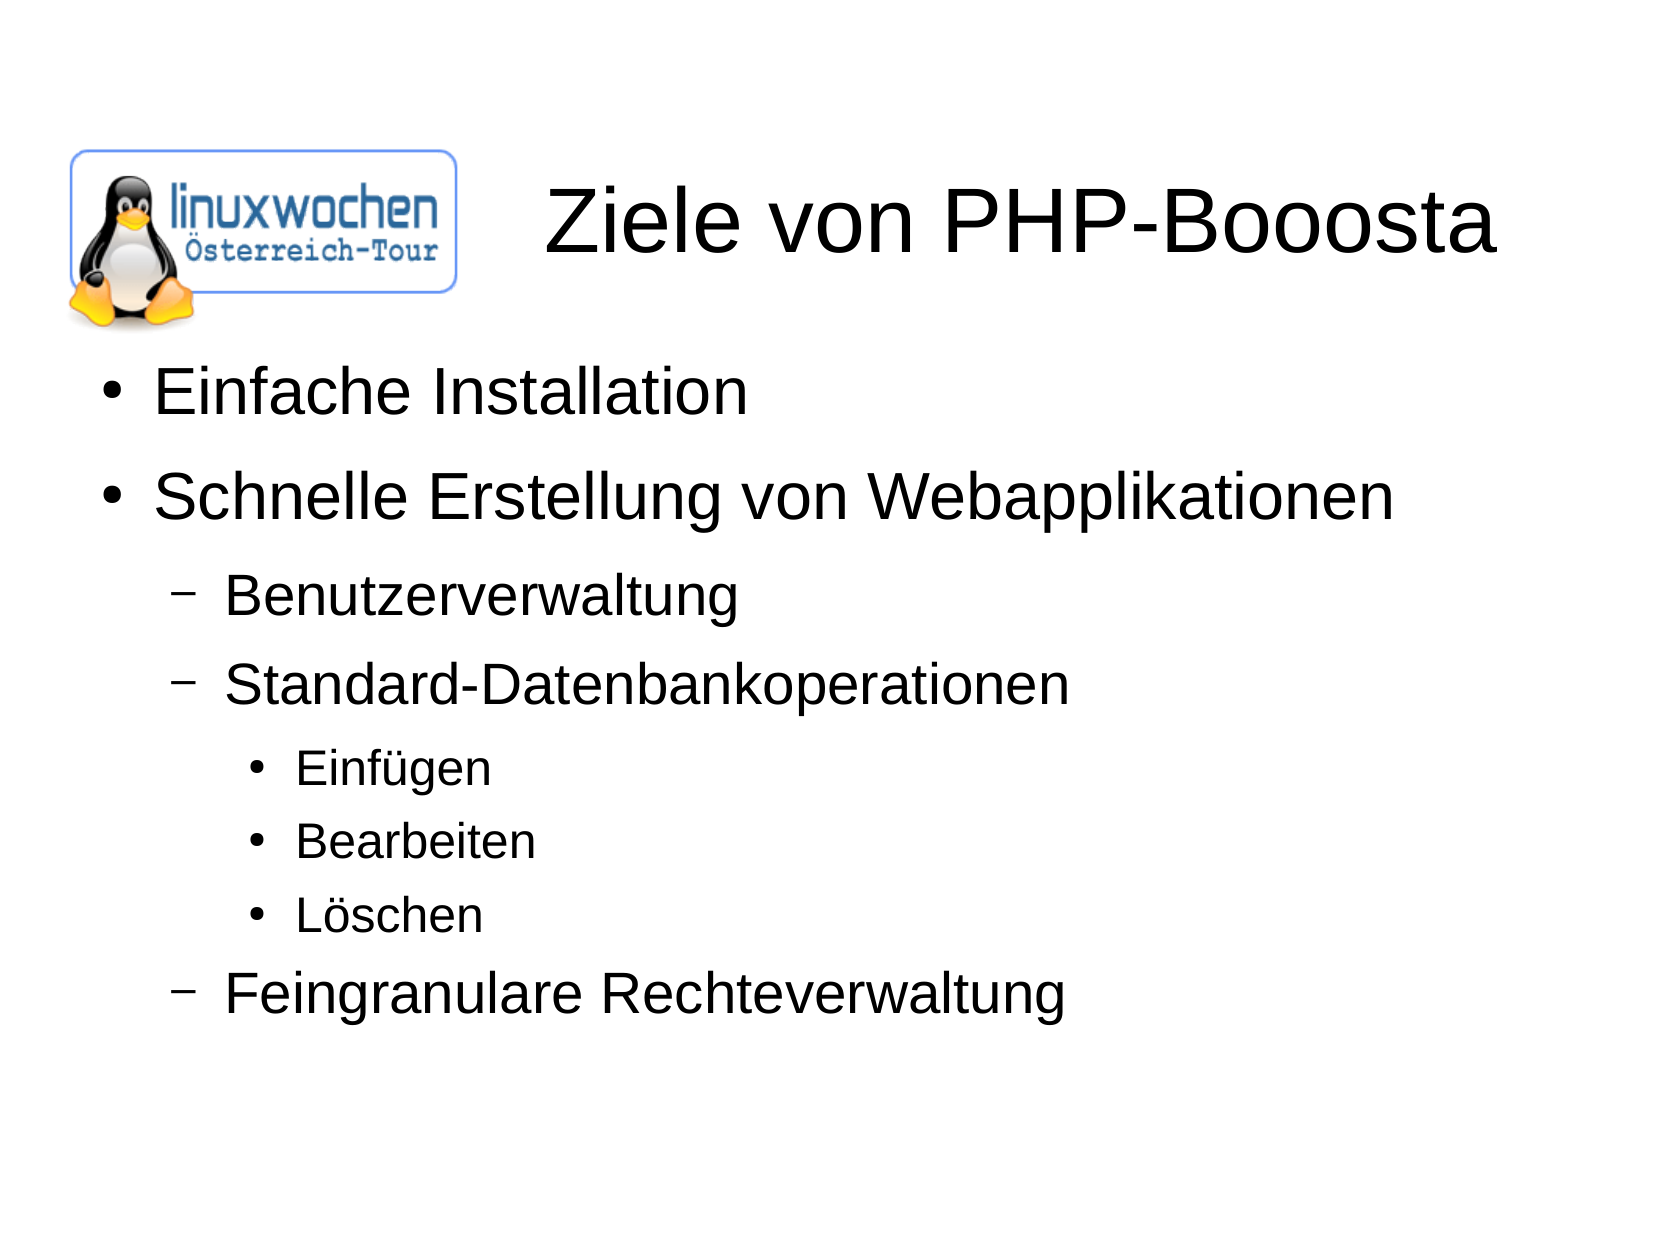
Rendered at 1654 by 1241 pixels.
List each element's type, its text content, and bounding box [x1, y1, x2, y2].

picture [37, 129, 472, 338]
title Ziele von PHP-Booosta [484, 151, 1559, 291]
list Einfache Installation Schnelle Erstellung von Webapplikationen Benutzerverwaltung Standard-Datenbankoperationen Einfügen Bearbeiten Löschen Feingranulare Rechteverwaltung [82, 354, 1571, 1111]
